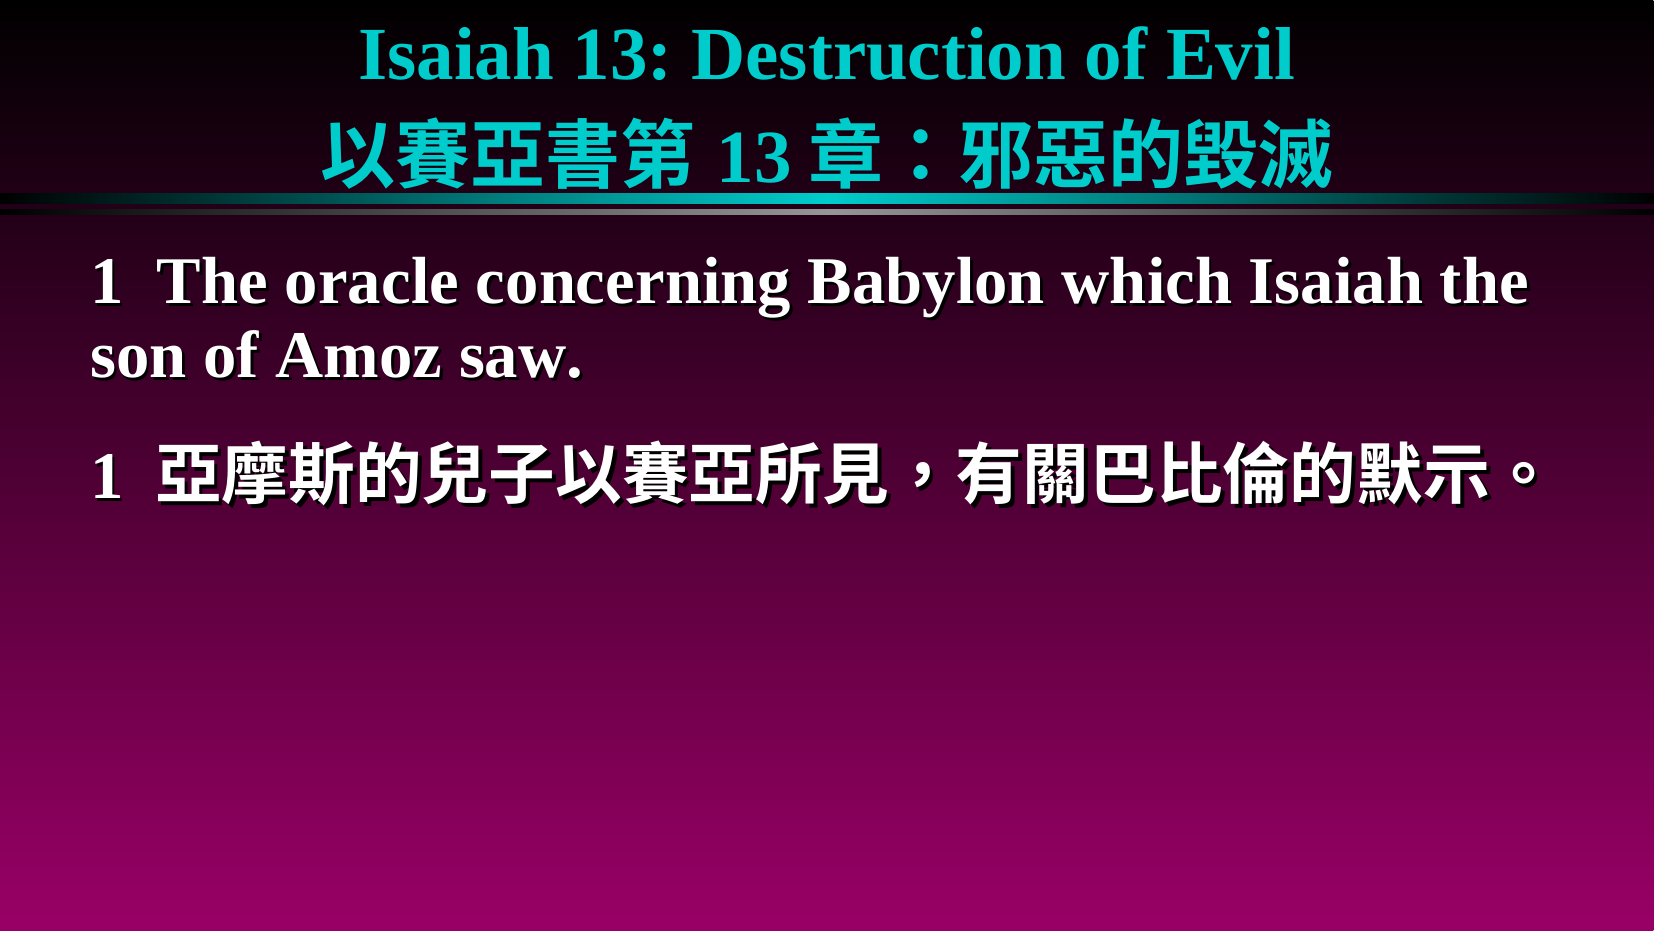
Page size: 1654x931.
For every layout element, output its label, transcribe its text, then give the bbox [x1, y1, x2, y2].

title Isaiah 13: Destruction of Evil 以賽亞書第13章：邪惡的毀滅 [117, 12, 1537, 205]
text_box 1 The oracle concerning Babylon which Isaiah the son of Amoz saw. 1 亞摩斯的兒子以賽亞所見，有關巴比倫的默示。 [75, 236, 1579, 636]
